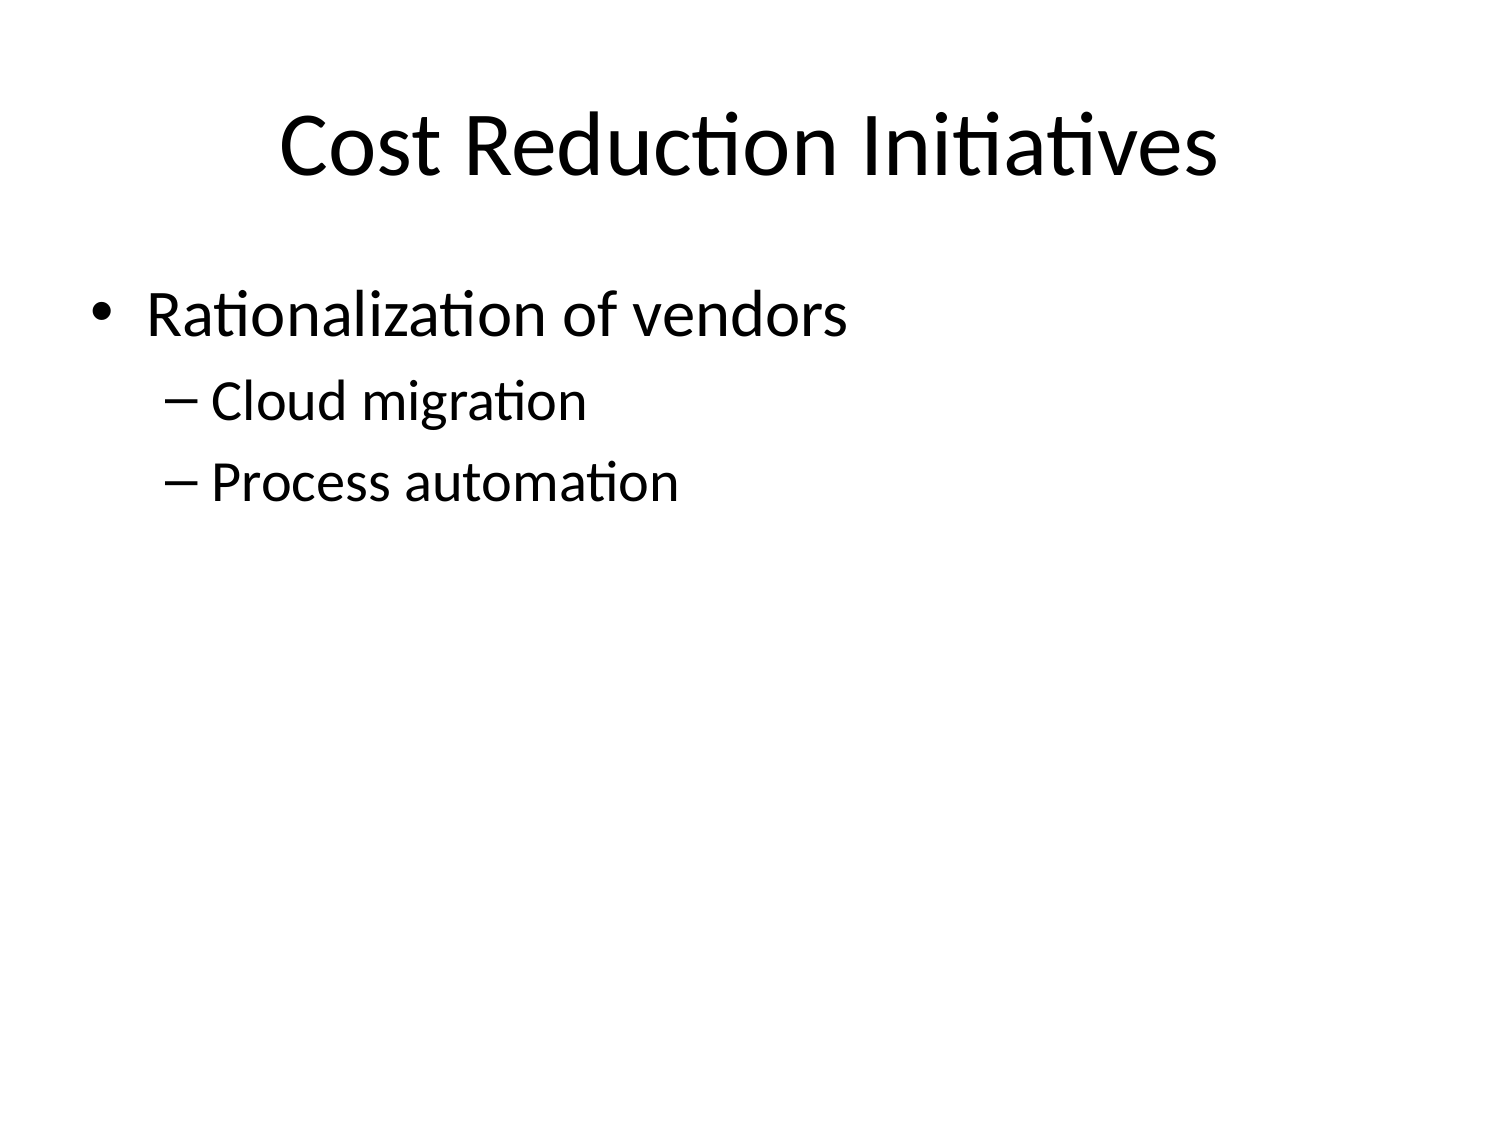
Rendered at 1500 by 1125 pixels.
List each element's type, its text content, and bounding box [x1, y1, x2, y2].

list Rationalization of vendors Cloud migration Process automation [75, 262, 1425, 1005]
title Cost Reduction Initiatives [75, 45, 1425, 233]
